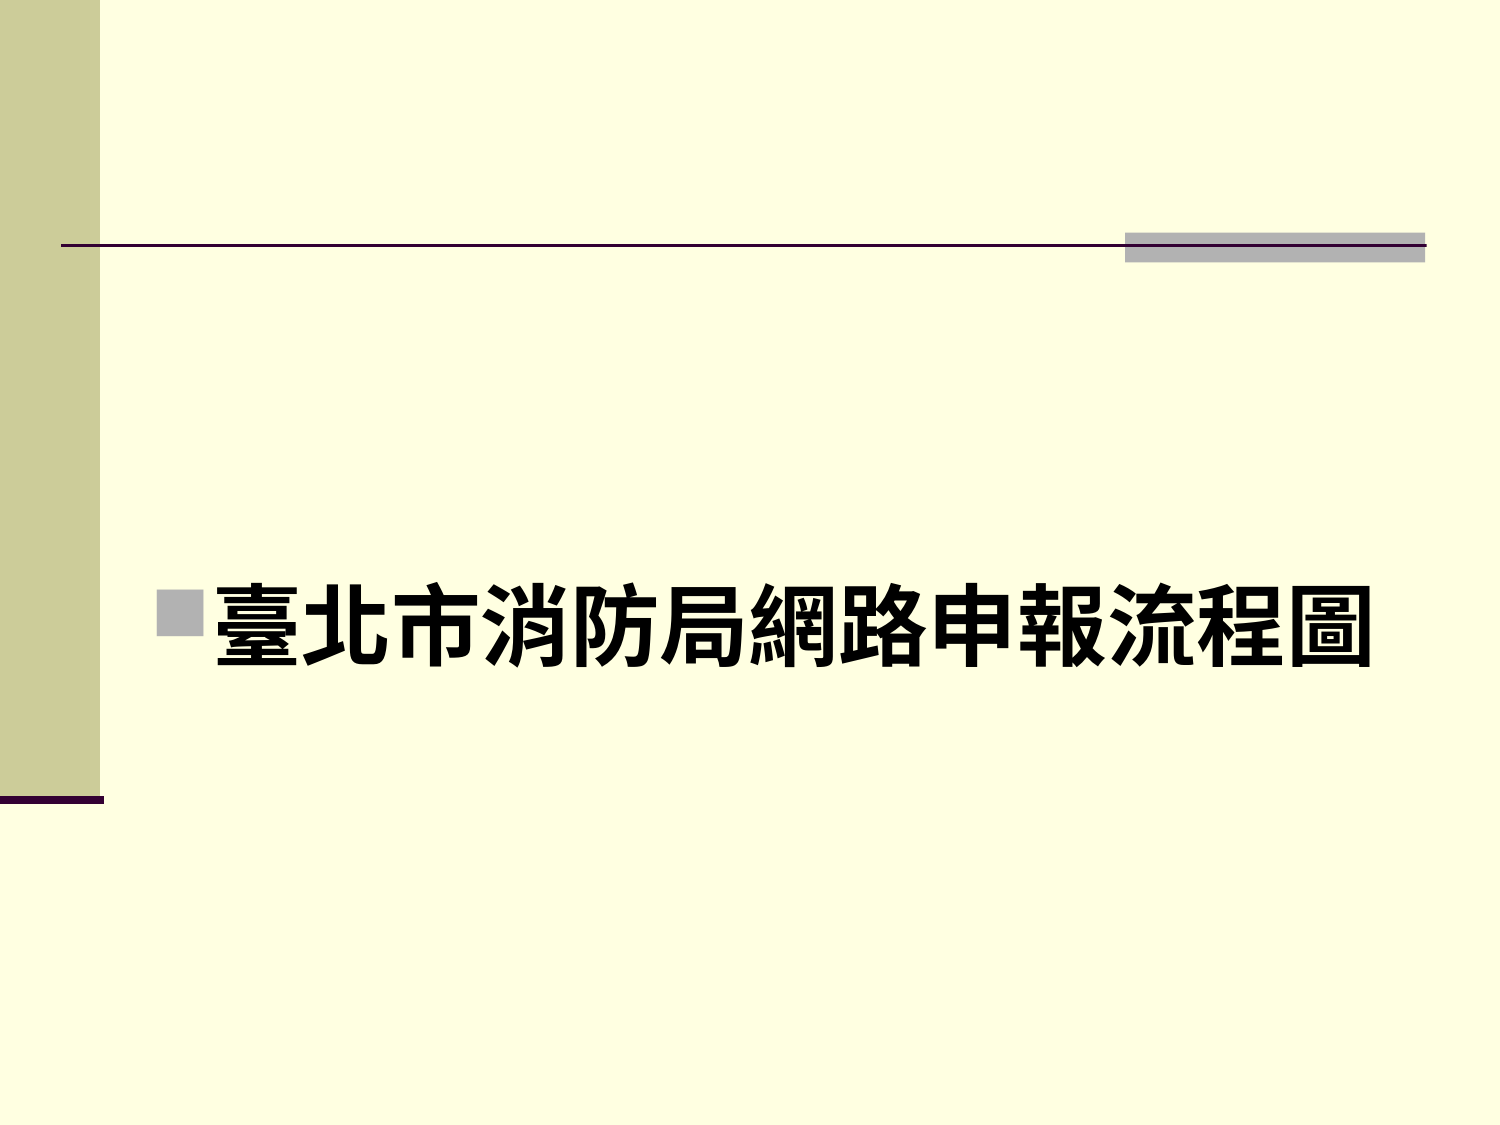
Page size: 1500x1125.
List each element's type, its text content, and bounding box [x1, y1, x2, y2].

list 臺北市消防局網路申報流程圖 [135, 562, 1411, 745]
